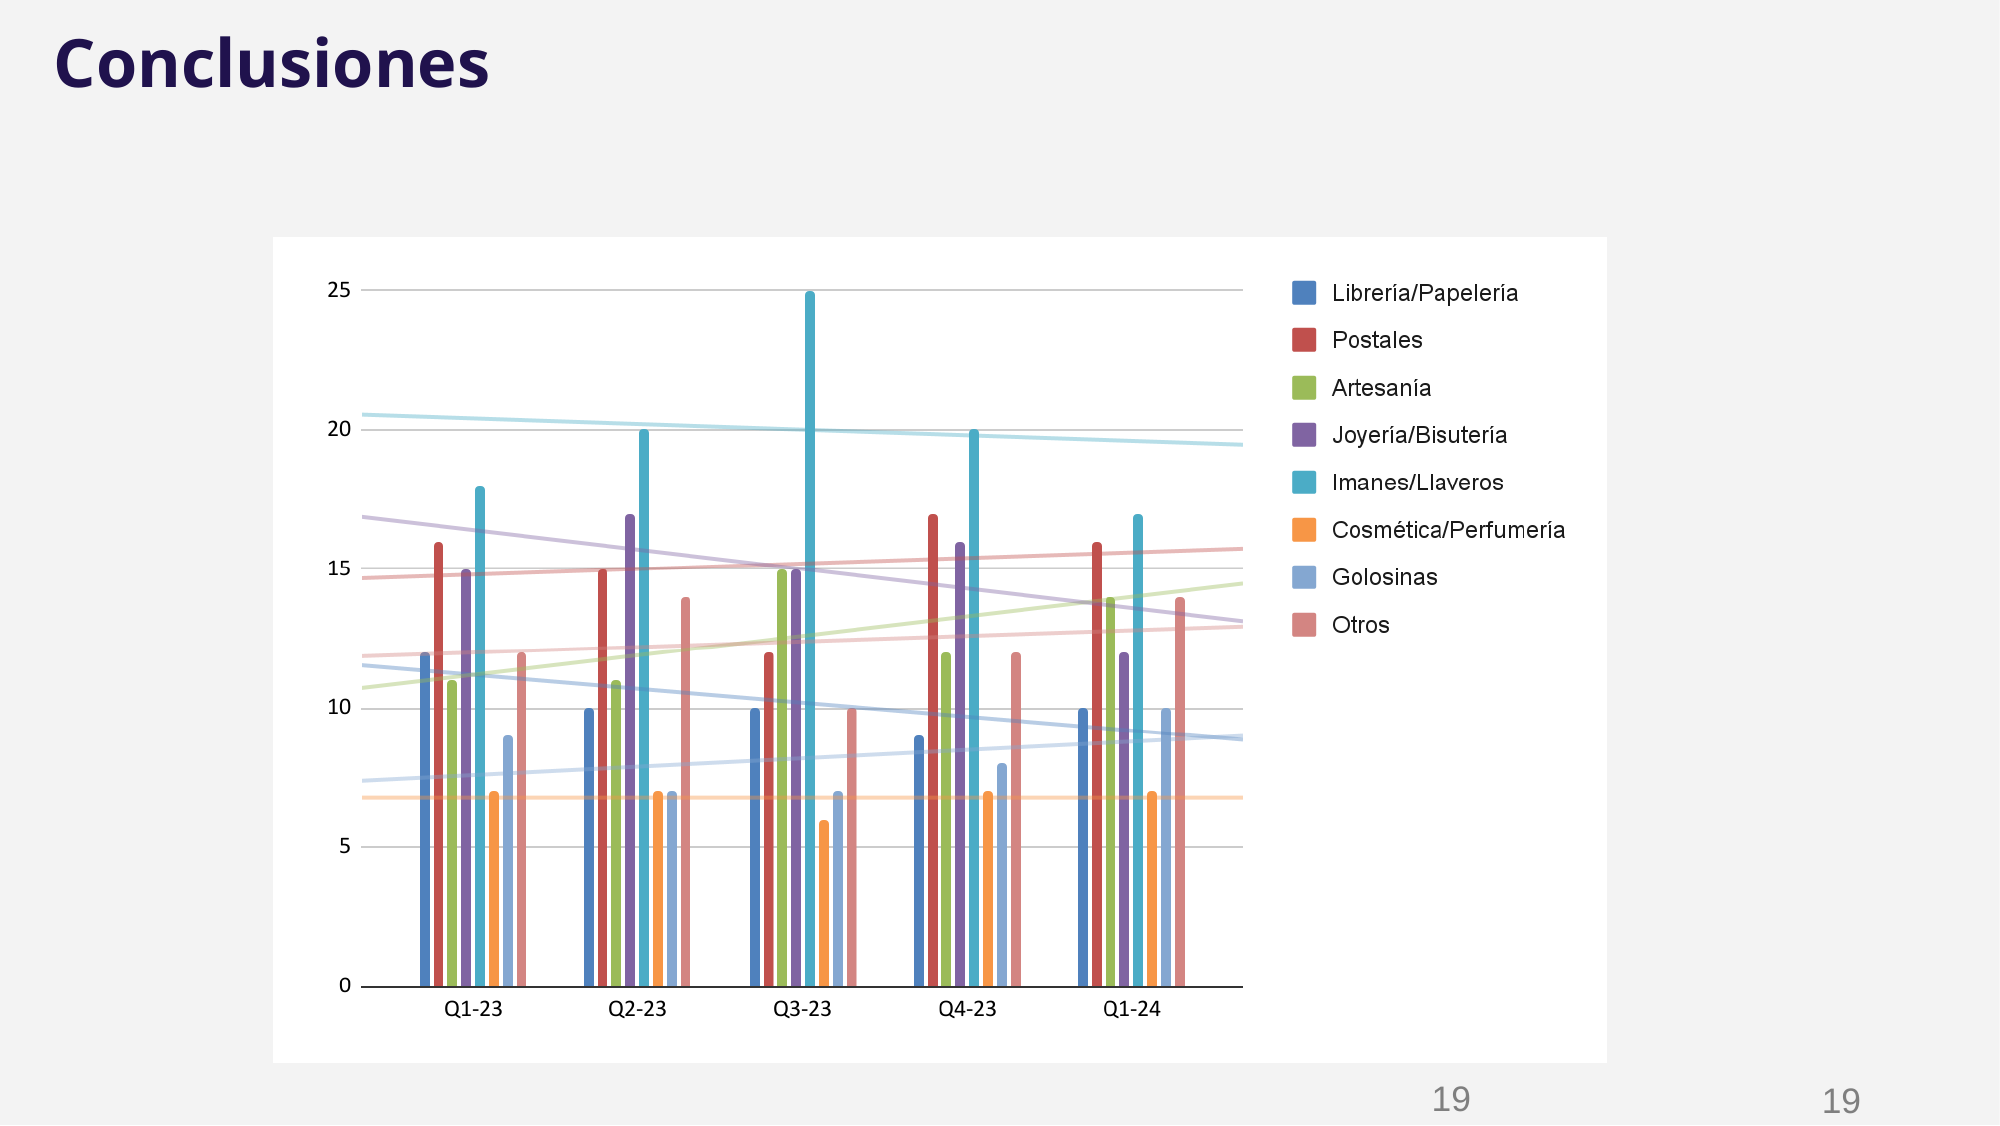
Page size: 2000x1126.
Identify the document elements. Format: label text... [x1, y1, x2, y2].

picture [273, 237, 1607, 1063]
text_box <number> [1413, 1067, 1881, 1126]
text_box Conclusiones [53, 0, 1946, 124]
